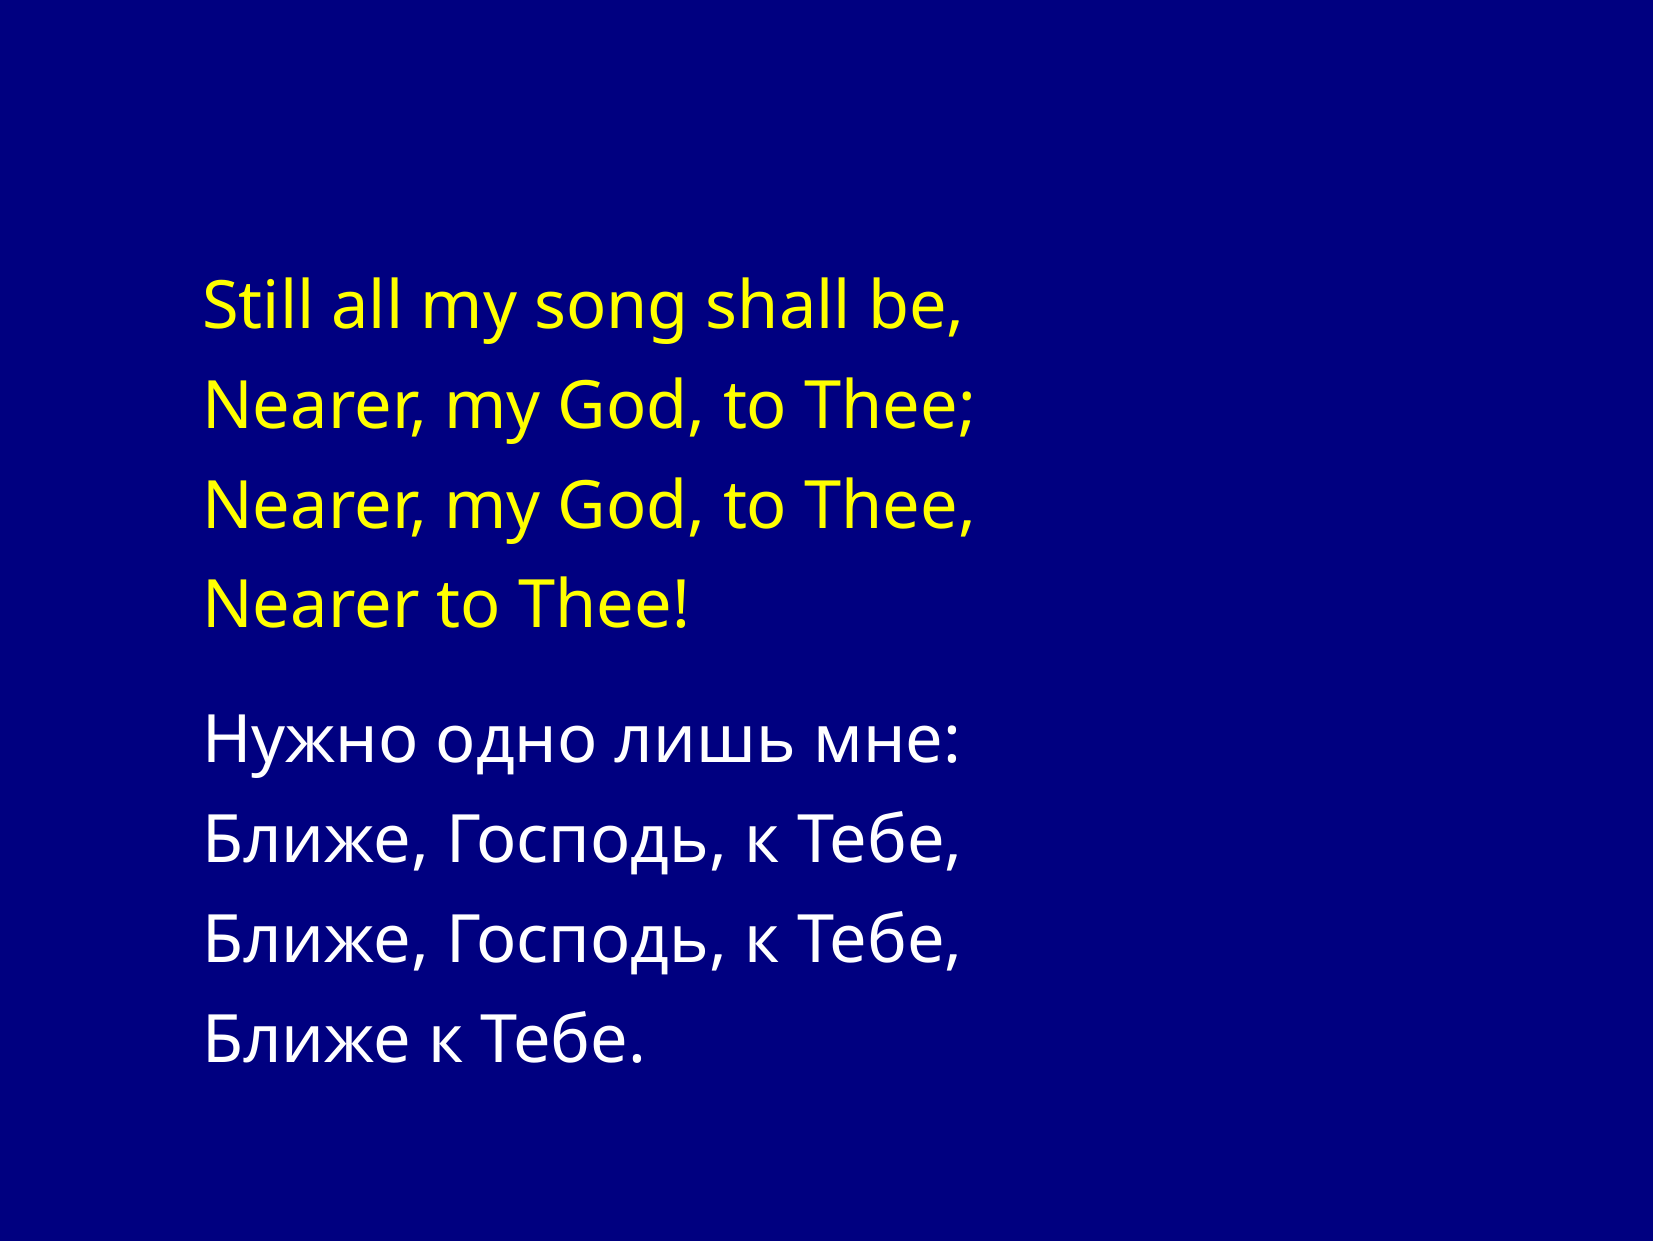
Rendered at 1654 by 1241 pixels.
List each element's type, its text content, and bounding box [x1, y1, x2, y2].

text_box Нужно одно лишь мне: Ближе, Господь, к Тебе, Ближе, Господь, к Тебе, Ближе к Тебе. [75, 675, 1576, 1163]
text_box Still all my song shall be, Nearer, my God, to Thee; Nearer, my God, to Thee, Nearer to Thee! [75, 150, 1576, 638]
